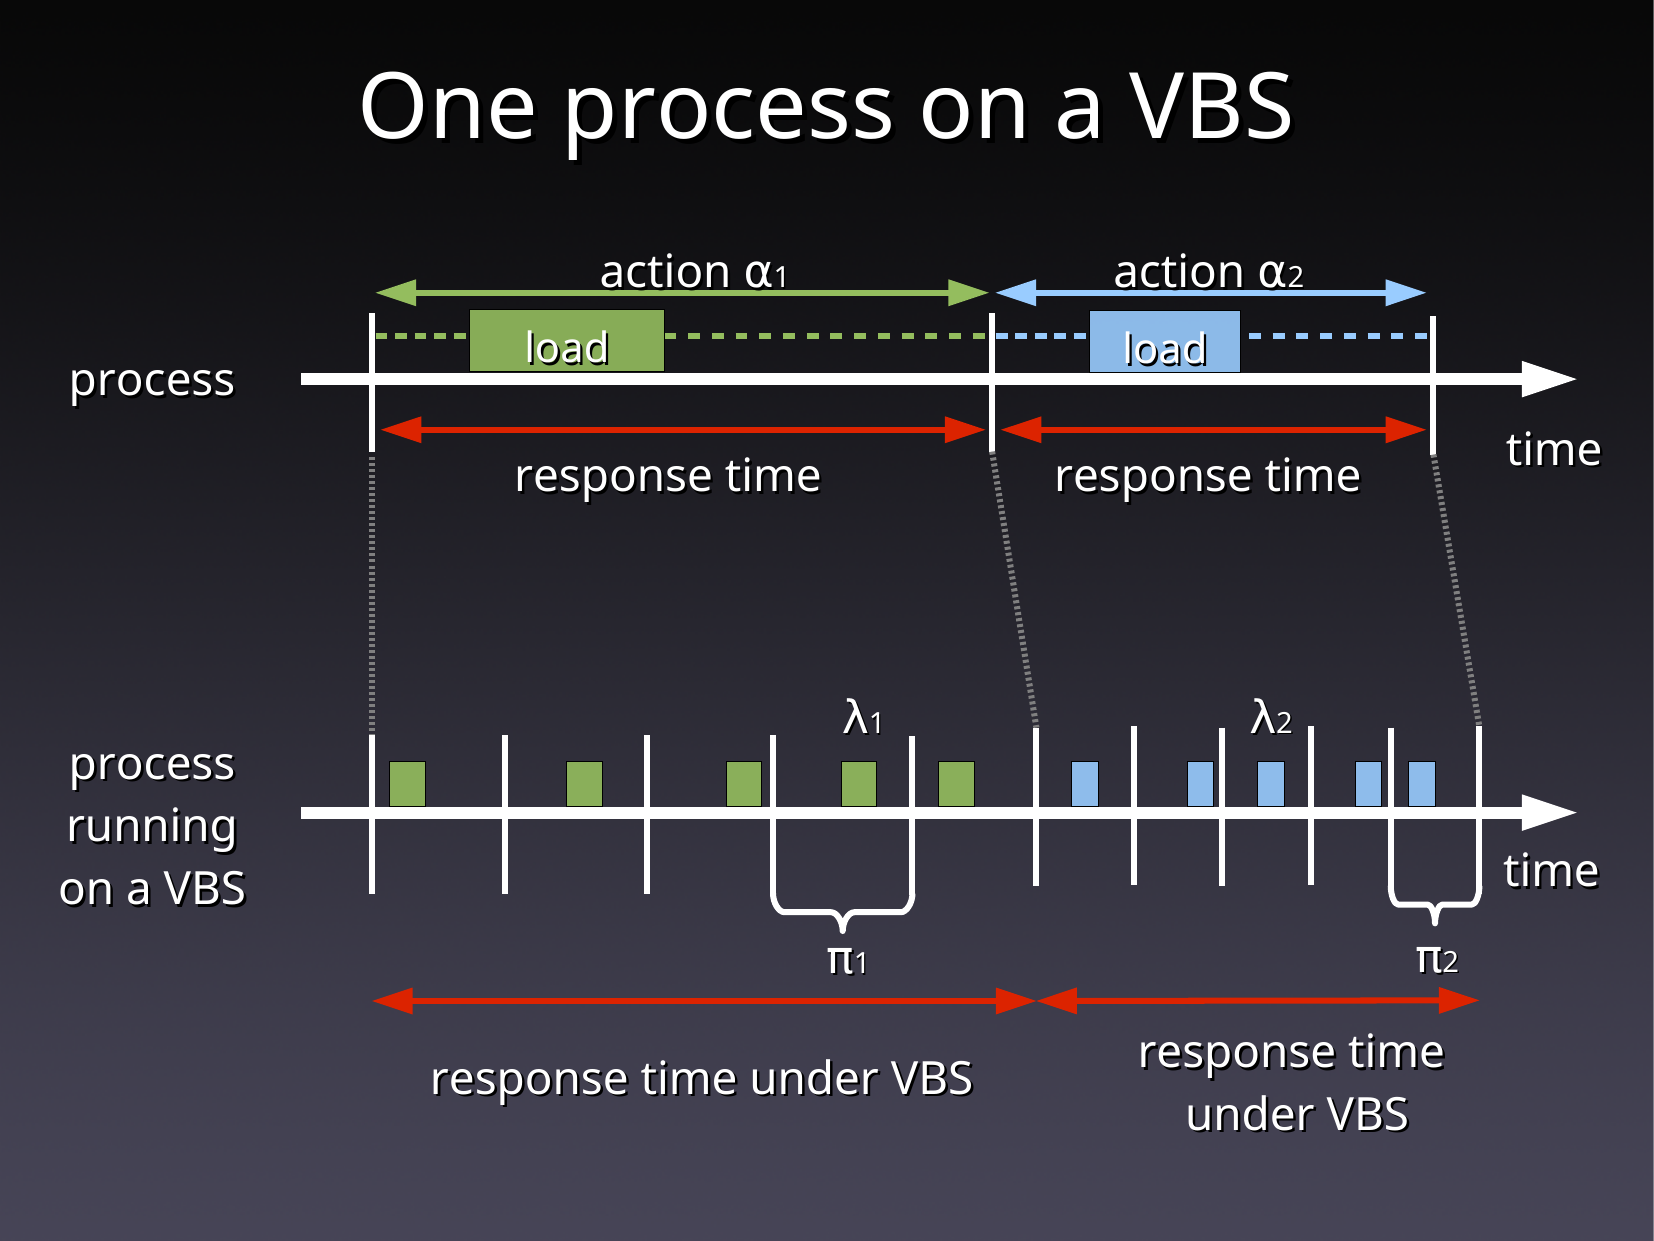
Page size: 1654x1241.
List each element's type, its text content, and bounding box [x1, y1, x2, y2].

title One process on a VBS [120, 0, 1533, 208]
text_box [389, 761, 426, 807]
text_box action α1 [599, 238, 824, 302]
text_box [1408, 761, 1436, 807]
text_box [1089, 310, 1241, 318]
text_box load [469, 317, 665, 374]
text_box response time under VBS [1122, 1018, 1472, 1142]
picture [0, 0, 1654, 1241]
text_box [1257, 761, 1285, 807]
text_box load [1089, 318, 1241, 381]
text_box response time under VBS [429, 1045, 1052, 1107]
text_box [1071, 761, 1099, 807]
text_box λ1 [832, 690, 895, 745]
text_box [1355, 761, 1382, 807]
text_box π1 [819, 931, 877, 985]
text_box λ2 [1240, 690, 1303, 745]
text_box process running on a VBS [39, 730, 265, 916]
text_box [1187, 761, 1214, 807]
text_box process [39, 346, 265, 409]
text_box [566, 761, 603, 807]
text_box [469, 309, 665, 317]
text_box response time [514, 442, 860, 505]
text_box action α2 [1113, 238, 1338, 302]
text_box time [1503, 837, 1622, 900]
text_box response time [1054, 442, 1401, 505]
text_box [938, 761, 975, 807]
text_box time [1505, 415, 1624, 478]
text_box π2 [1408, 929, 1466, 984]
text_box [841, 761, 877, 807]
text_box [726, 761, 762, 807]
